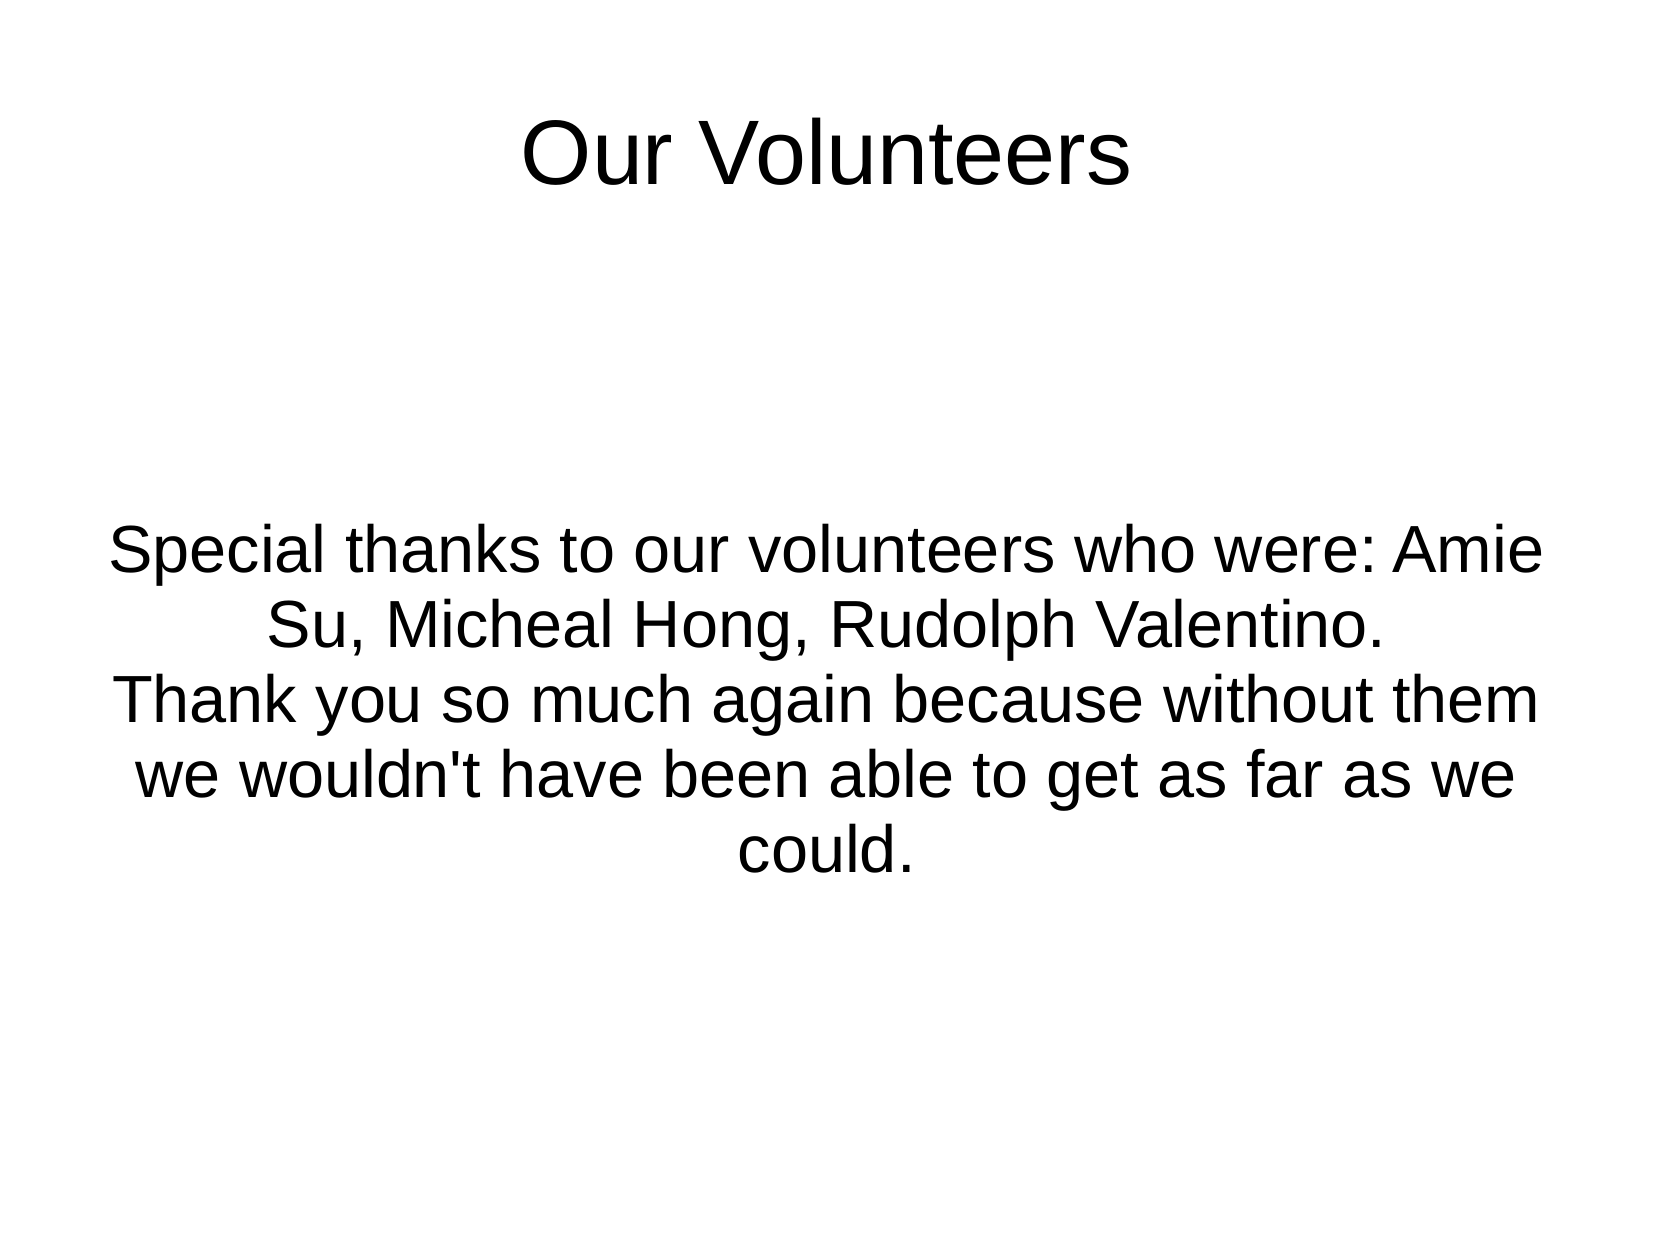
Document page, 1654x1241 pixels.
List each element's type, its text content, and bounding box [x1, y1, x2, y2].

subtitle Special thanks to our volunteers who were: Amie Su, Micheal Hong, Rudolph Valentino. Thank you so much again because without them we wouldn't have been able to get as far as we could. [82, 297, 1571, 1102]
title Our Volunteers [82, 56, 1571, 250]
